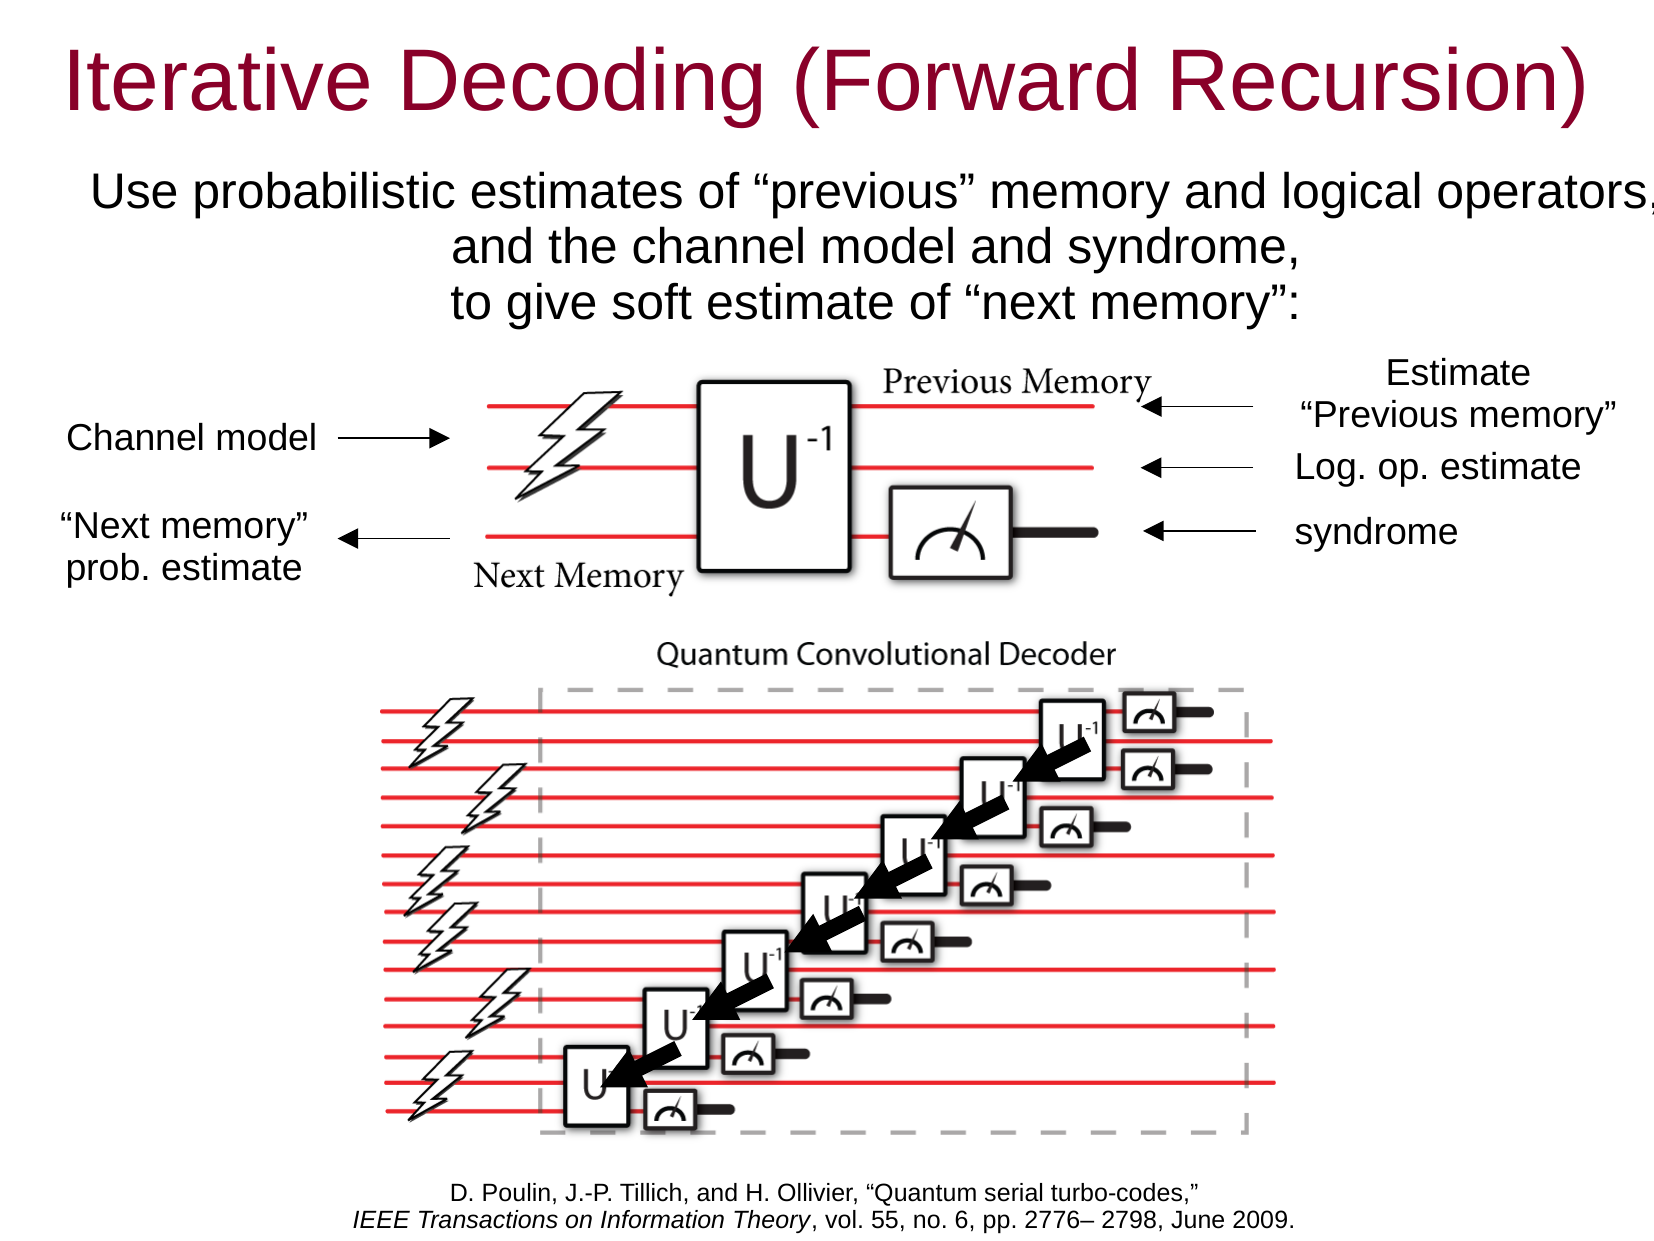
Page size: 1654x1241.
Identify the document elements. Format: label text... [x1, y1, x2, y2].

text_box “Next memory” prob. estimate [45, 497, 324, 597]
picture [380, 637, 1276, 1145]
picture [473, 362, 1152, 600]
text_box Estimate “Previous memory” [1285, 343, 1633, 443]
text_box Use probabilistic estimates of “previous” memory and logical operators, and the channel model and syndrome, to give soft estimate of “next memory”: [75, 155, 1654, 338]
text_box D. Poulin, J.-P. Tillich, and H. Ollivier, “Quantum serial turbo-codes,” IEEE Transactions on Information Theory, vol. 55, no. 6, pp. 2776– 2798, June 2009. [338, 1170, 1306, 1241]
text_box Log. op. estimate [1279, 438, 1598, 496]
title Iterative Decoding (Forward Recursion) [0, 0, 1654, 151]
text_box syndrome [1279, 503, 1475, 561]
text_box Channel model [51, 408, 334, 466]
